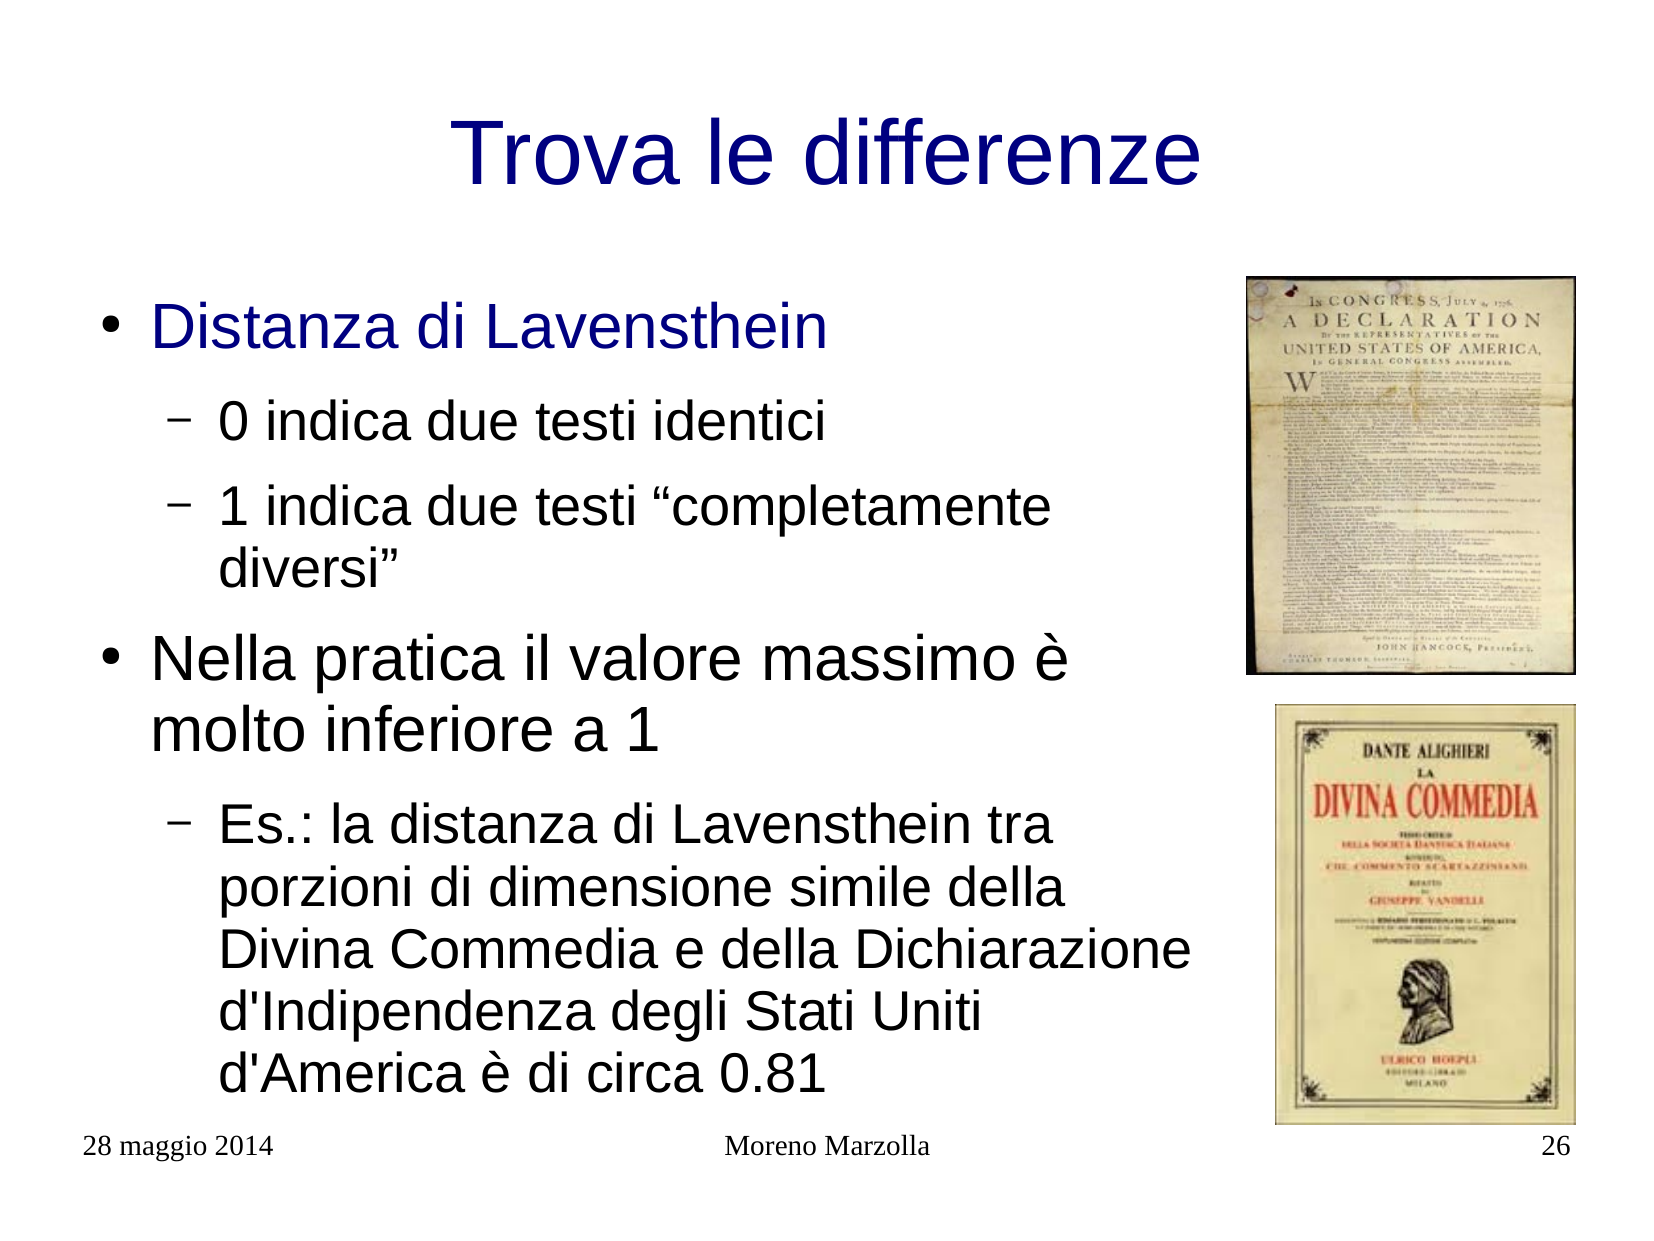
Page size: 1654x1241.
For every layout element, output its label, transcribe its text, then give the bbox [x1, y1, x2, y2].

picture [1246, 276, 1576, 676]
title Trova le differenze [82, 49, 1571, 257]
picture [1275, 704, 1576, 1126]
list Distanza di Lavensthein 0 indica due testi identici 1 indica due testi “completamente diversi” Nella pratica il valore massimo è molto inferiore a 1 Es.: la distanza di Lavensthein tra porzioni di dimensione simile della Divina Commedia e della Dichiarazione d'Indipendenza degli Stati Uniti d'America è di circa 0.81 [82, 290, 1201, 1107]
